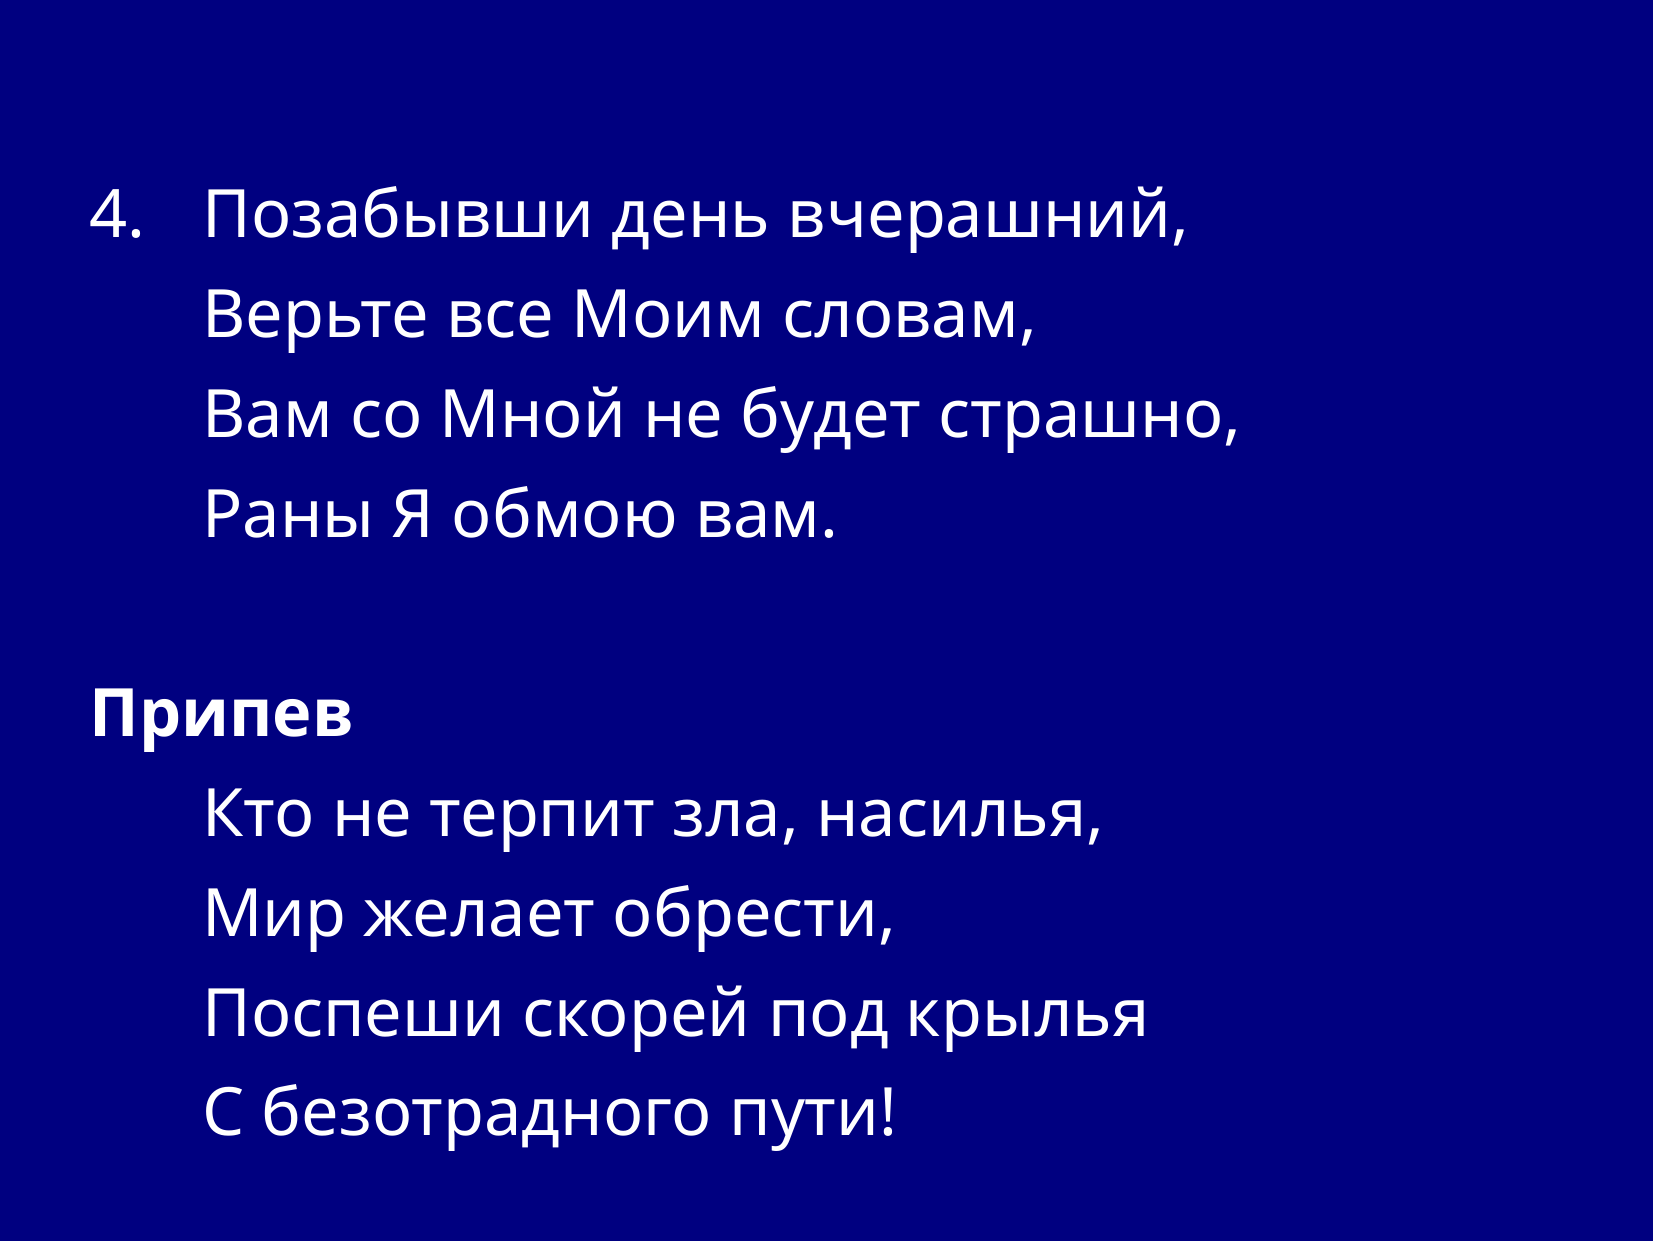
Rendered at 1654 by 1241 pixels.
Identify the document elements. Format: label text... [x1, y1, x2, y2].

text_box 4. Позабывши день вчерашний, Верьте все Моим словам, Вам со Мной не будет страшно, Раны Я обмою вам. Припев Кто не терпит зла, насилья, Мир желает обрести, Поспеши скорей под крылья С безотрадного пути! [75, 150, 1576, 1163]
